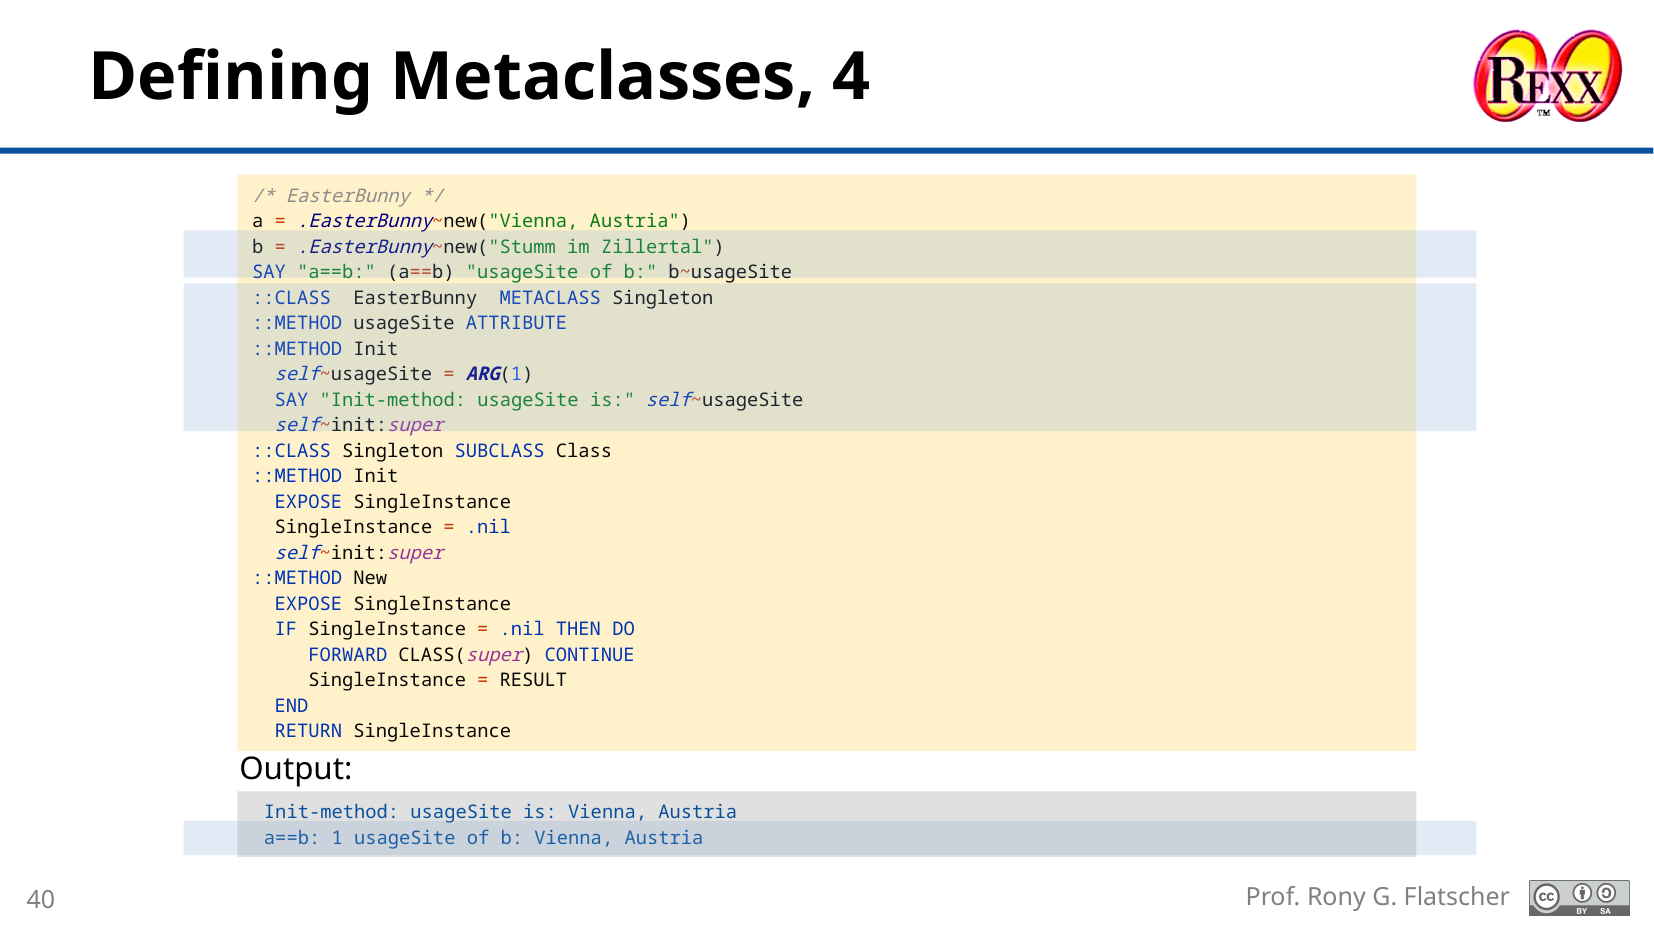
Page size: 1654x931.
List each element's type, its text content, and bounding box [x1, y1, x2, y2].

title Defining Metaclasses, 4 [29, 0, 1654, 148]
text_box /* EasterBunny */ a = .EasterBunny~new("Vienna, Austria") b = .EasterBunny~new("Stumm im Zillertal") SAY "a==b:" (a==b) "usageSite of b:" b~usageSite ::CLASS EasterBunny METACLASS Singleton ::METHOD usageSite ATTRIBUTE ::METHOD Init self~usageSite = ARG(1) SAY "Init-method: usageSite is:" self~usageSite self~init:super ::CLASS Singleton SUBCLASS Class ::METHOD Init EXPOSE SingleInstance SingleInstance = .nil self~init:super ::METHOD New EXPOSE SingleInstance IF SingleInstance = .nil THEN DO FORWARD CLASS(super) CONTINUE SingleInstance = RESULT END RETURN SingleInstance [237, 174, 1417, 230]
text_box Init-method: usageSite is: Vienna, Austria a==b: 1 usageSite of b: Vienna, Austria [237, 791, 1417, 820]
text_box /* EasterBunny */ a = .EasterBunny~new("Vienna, Austria") b = .EasterBunny~new("Stumm im Zillertal") SAY "a==b:" (a==b) "usageSite of b:" b~usageSite ::CLASS EasterBunny METACLASS Singleton ::METHOD usageSite ATTRIBUTE ::METHOD Init self~usageSite = ARG(1) SAY "Init-method: usageSite is:" self~usageSite self~init:super ::CLASS Singleton SUBCLASS Class ::METHOD Init EXPOSE SingleInstance SingleInstance = .nil self~init:super ::METHOD New EXPOSE SingleInstance IF SingleInstance = .nil THEN DO FORWARD CLASS(super) CONTINUE SingleInstance = RESULT END RETURN SingleInstance [237, 432, 1417, 729]
text_box Output: [224, 738, 532, 794]
text_box [183, 820, 1477, 856]
text_box [183, 283, 1477, 432]
text_box [183, 230, 1477, 278]
